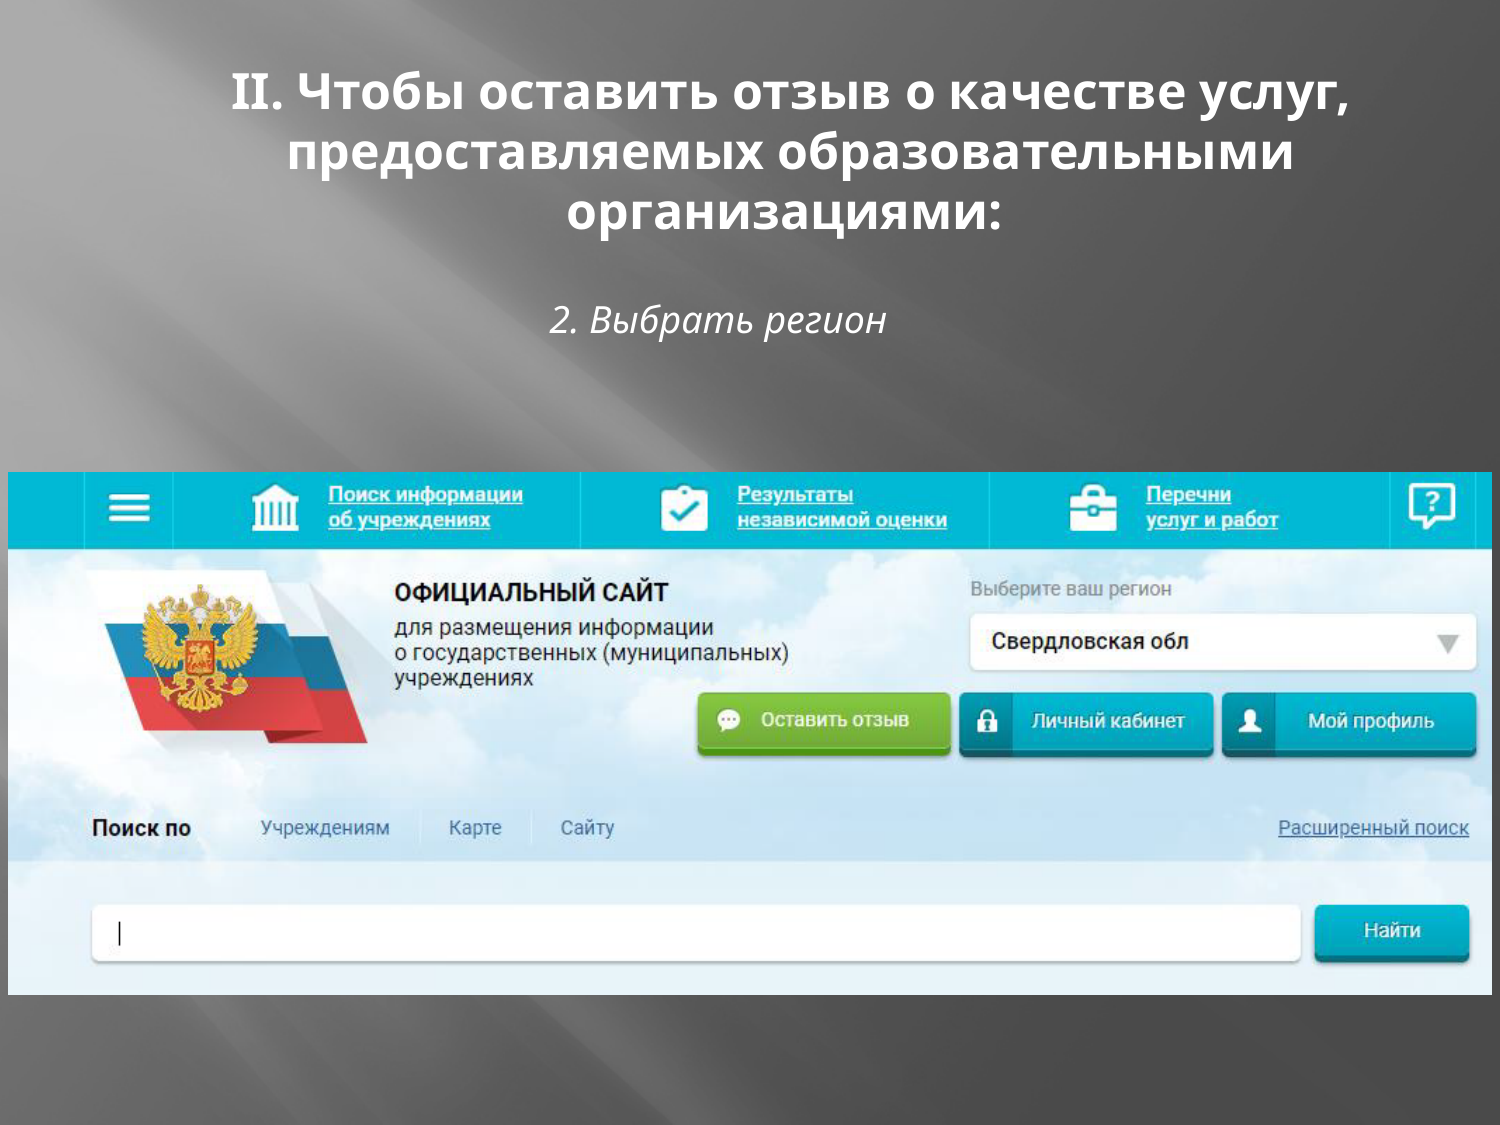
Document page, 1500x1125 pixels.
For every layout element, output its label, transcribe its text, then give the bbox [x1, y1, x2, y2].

text_box II. Чтобы оставить отзыв о качестве услуг, предоставляемых образовательными организациями: [194, 7, 1388, 248]
text_box 2. Выбрать регион [348, 243, 1099, 349]
picture [0, 0, 1500, 1125]
